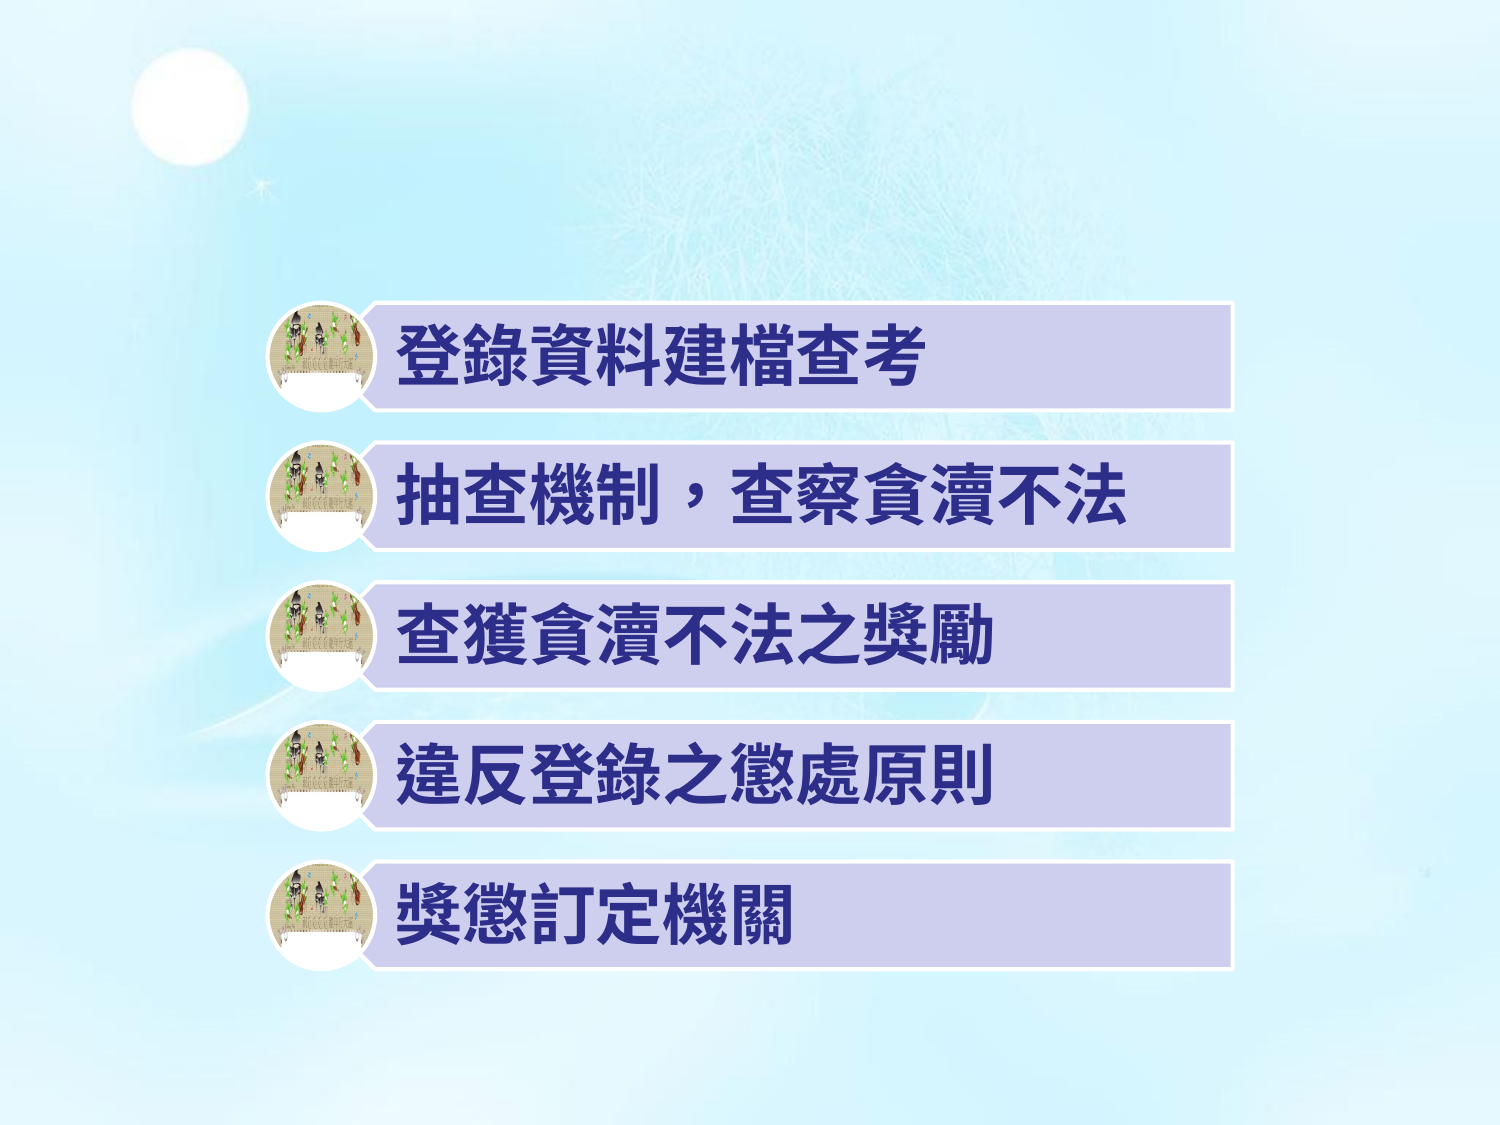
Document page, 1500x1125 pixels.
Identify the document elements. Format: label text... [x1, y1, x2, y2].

text_box [267, 442, 376, 551]
text_box 登錄資料建檔查考 [359, 302, 1233, 411]
text_box [267, 302, 376, 411]
text_box 獎懲訂定機關 [359, 861, 1233, 970]
text_box 違反登錄之懲處原則 [359, 721, 1233, 830]
text_box [267, 721, 376, 830]
text_box 查獲貪瀆不法之獎勵 [360, 582, 1233, 690]
text_box [267, 582, 376, 690]
picture [0, 0, 1500, 1125]
text_box 抽查機制，查察貪瀆不法 [360, 442, 1233, 551]
text_box [267, 861, 376, 970]
